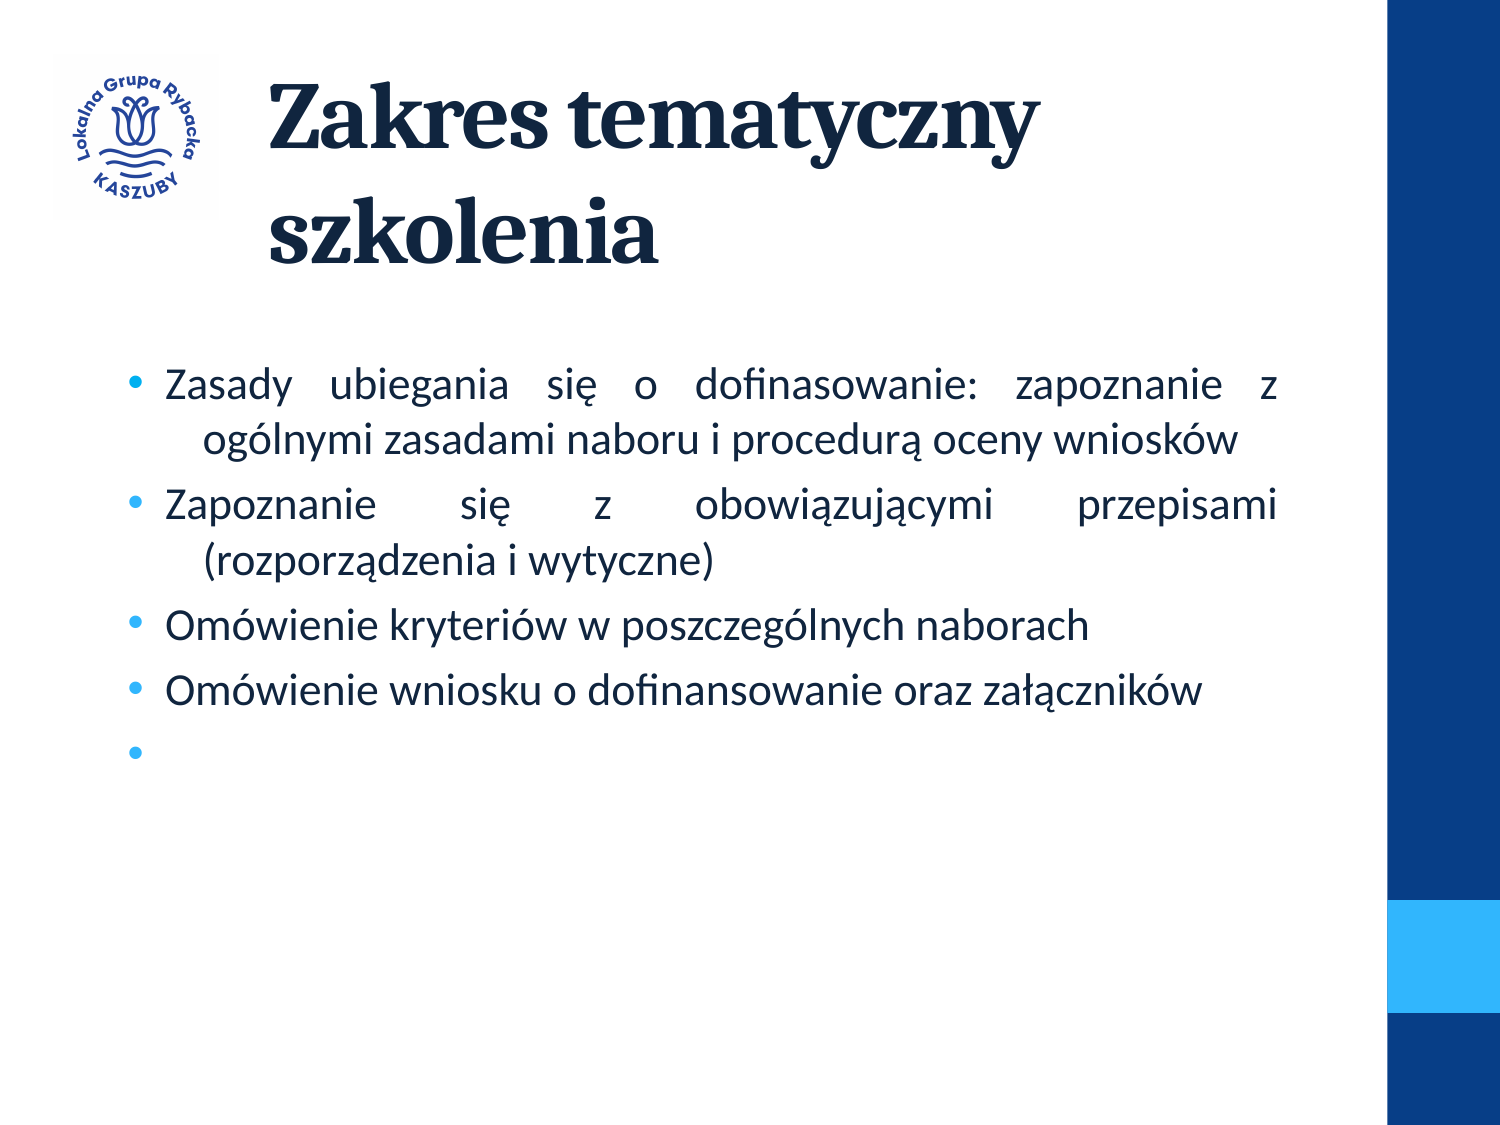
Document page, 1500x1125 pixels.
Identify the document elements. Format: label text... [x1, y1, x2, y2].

title Zakres tematyczny szkolenia [253, 45, 1326, 233]
list Zasady ubiegania się o dofinasowanie: zapoznanie z ogólnymi zasadami naboru i procedurą oceny wniosków Zapoznanie się z obowiązującymi przepisami (rozporządzenia i wytyczne) Omówienie kryteriów w poszczególnych naborach Omówienie wniosku o dofinansowanie oraz załączników [75, 346, 1300, 1095]
picture [53, 54, 219, 220]
